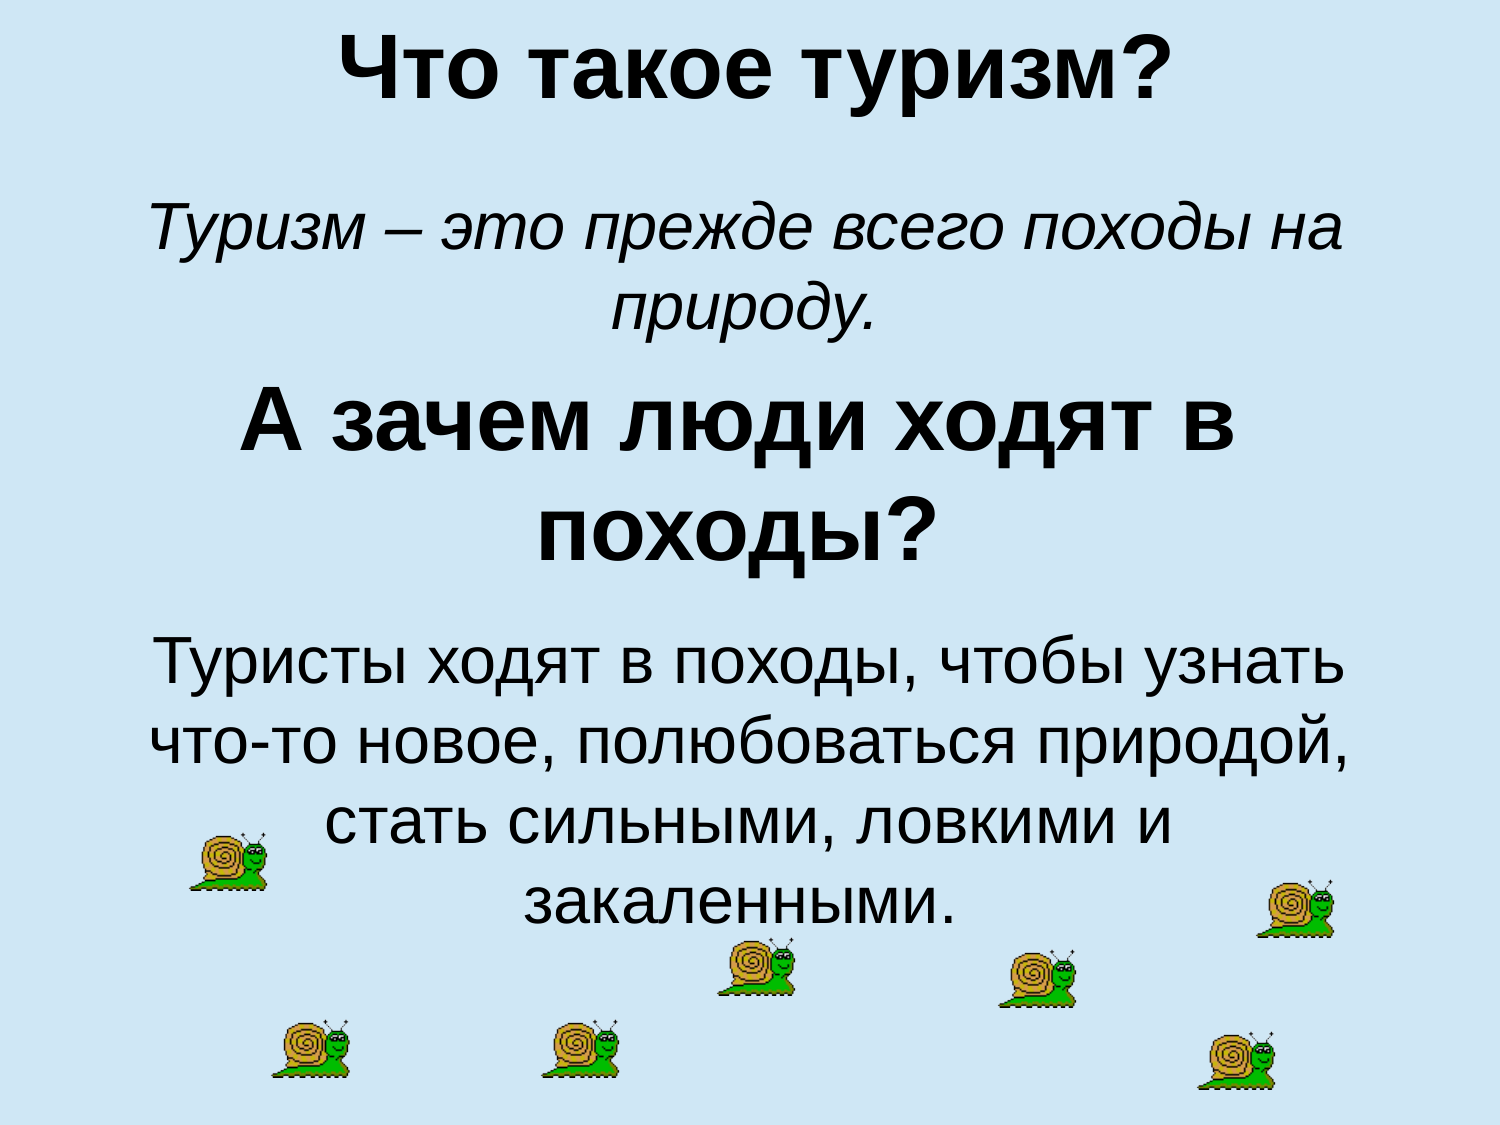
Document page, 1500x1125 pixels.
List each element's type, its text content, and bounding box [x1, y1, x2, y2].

picture [257, 960, 415, 1079]
text_box А зачем люди ходят в походы? [70, 351, 1407, 657]
picture [1183, 972, 1340, 1090]
picture [703, 944, 860, 997]
title Что такое туризм? [82, 0, 1432, 188]
picture [984, 944, 1141, 1008]
text_box Туристы ходят в походы, чтобы узнать что-то новое, полюбоваться природой, стать сильными, ловкими и закаленными. [93, 609, 1407, 944]
list Туризм – это прежде всего походы на природу. [70, 175, 1421, 399]
picture [527, 960, 684, 1079]
